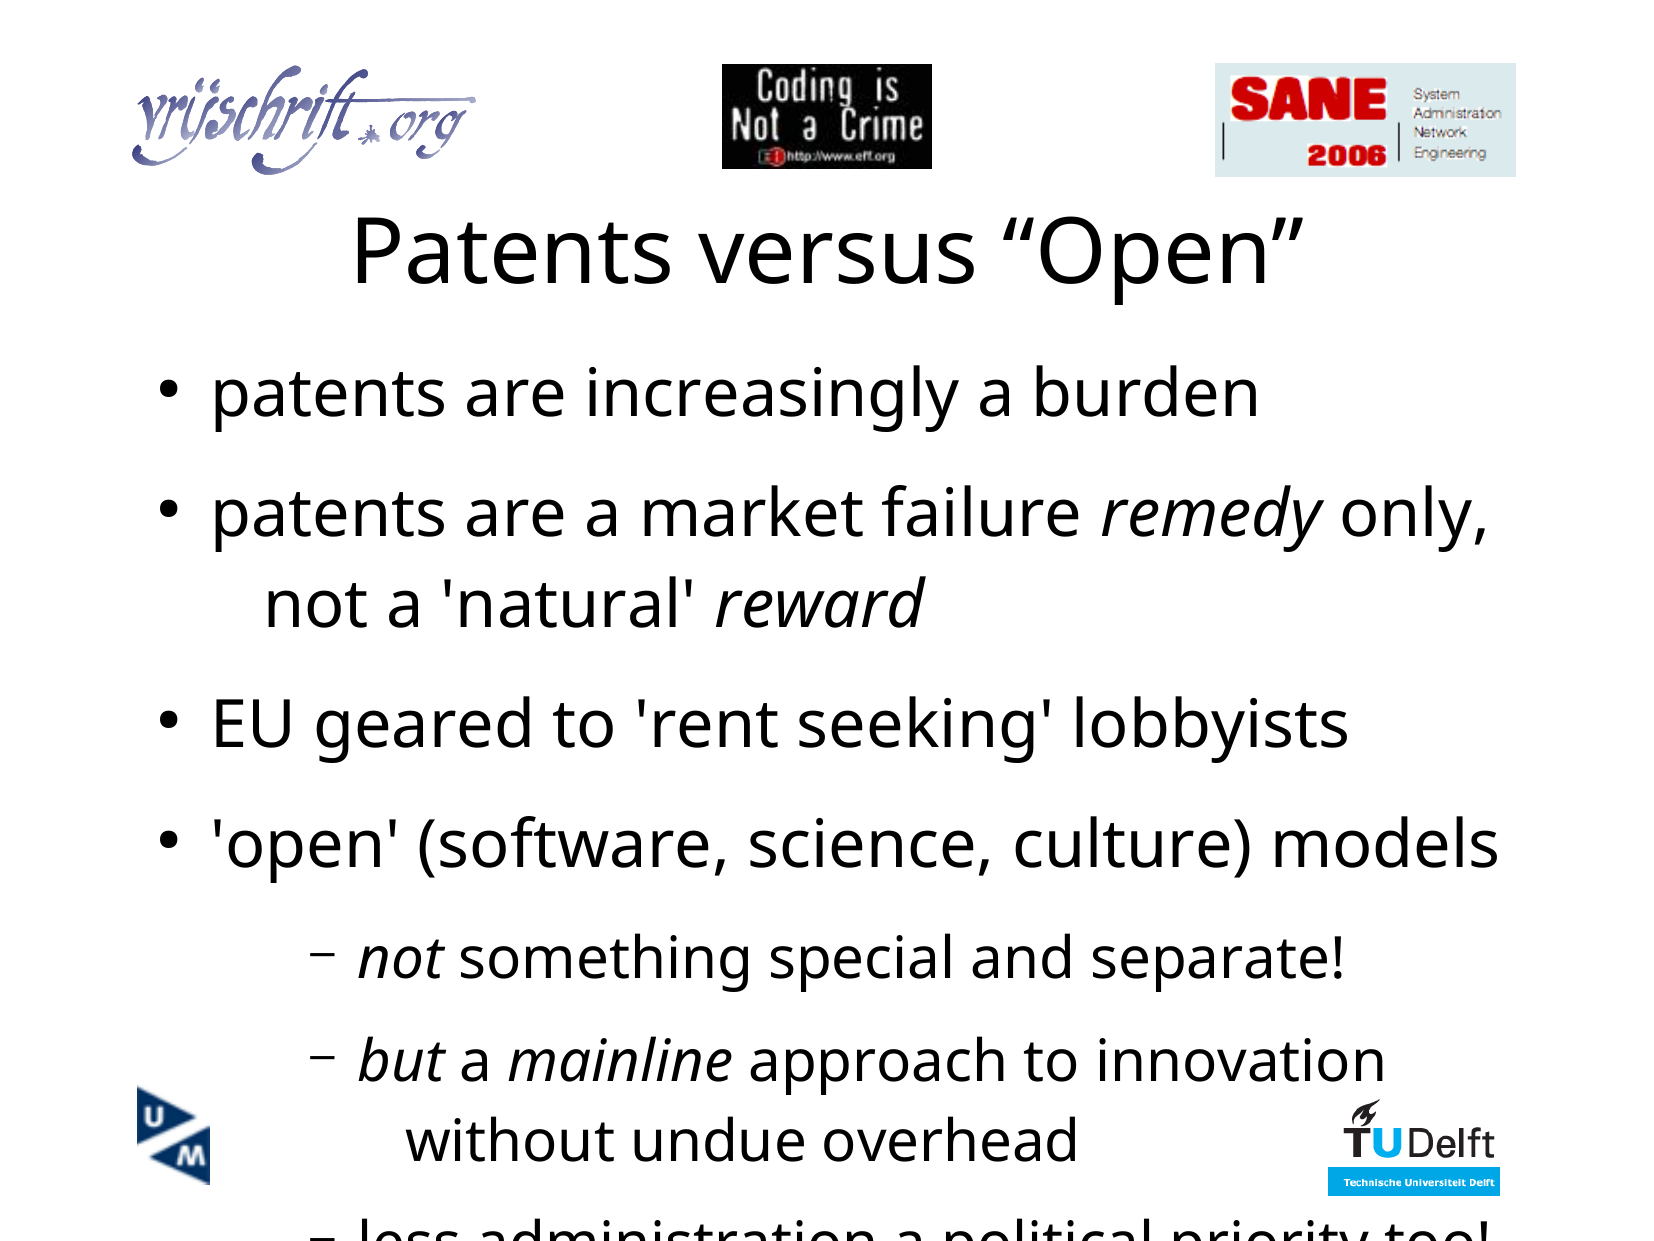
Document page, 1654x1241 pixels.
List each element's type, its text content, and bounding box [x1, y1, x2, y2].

title Patents versus “Open” [121, 144, 1534, 344]
list patents are increasingly a burden patents are a market failure remedy only, not a 'natural' reward EU geared to 'rent seeking' lobbyists 'open' (software, science, culture) models not something special and separate! but a mainline approach to innovation without undue overhead less administration a political priority too! [121, 344, 1534, 1218]
picture [722, 64, 932, 144]
picture [1215, 63, 1516, 144]
